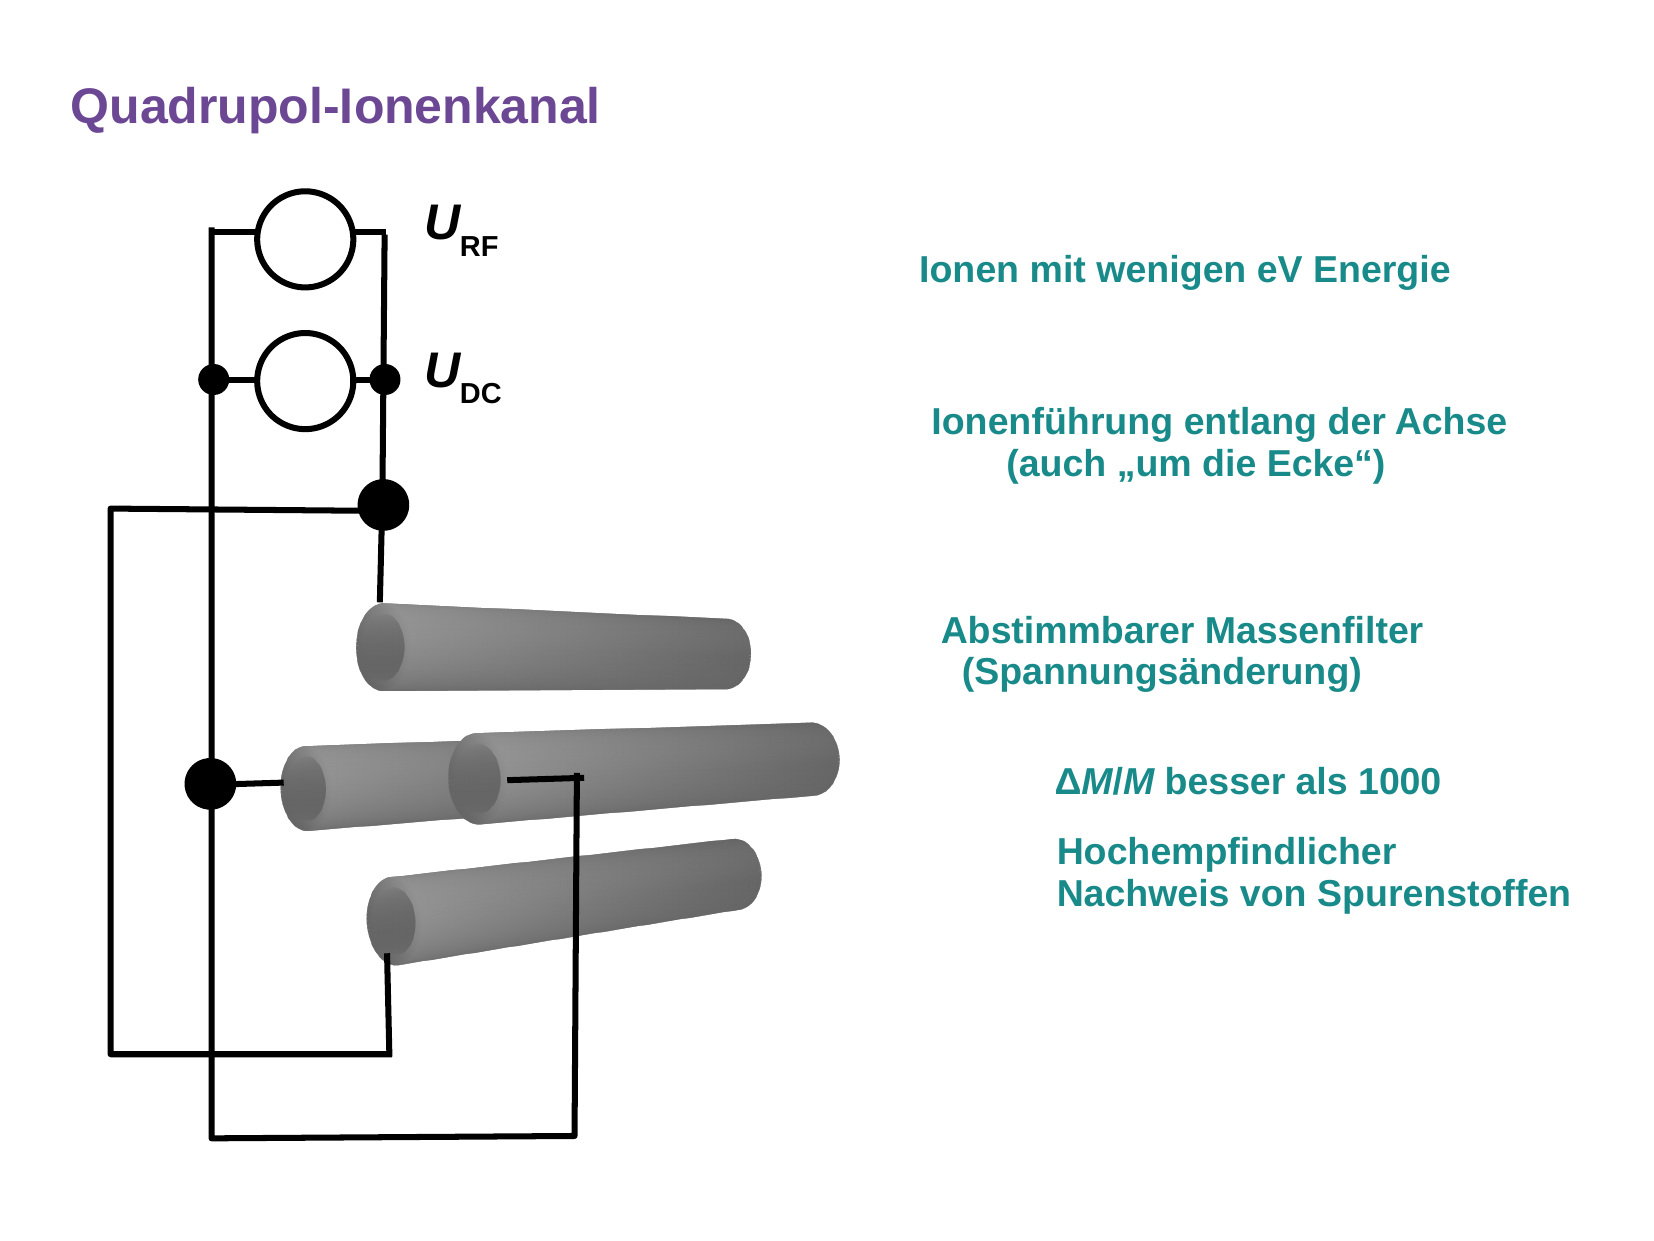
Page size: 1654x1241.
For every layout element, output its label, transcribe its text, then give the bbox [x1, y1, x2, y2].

text_box Ionenführung entlang der Achse (auch „um die Ecke“) [913, 390, 1525, 495]
text_box URF [406, 184, 517, 273]
text_box ΔM/M besser als 1000 [1036, 749, 1460, 813]
text_box [187, 761, 234, 807]
text_box [360, 482, 407, 528]
text_box Abstimmbarer Massenfilter (Spannungsänderung) [923, 598, 1441, 704]
text_box Hochempfindlicher Nachweis von Spurenstoffen [1039, 820, 1590, 926]
text_box Quadrupol-Ionenkanal [56, 71, 1528, 142]
text_box [372, 366, 398, 393]
text_box [201, 366, 227, 393]
text_box Ionen mit wenigen eV Energie [901, 238, 1471, 302]
text_box UDC [406, 331, 520, 421]
